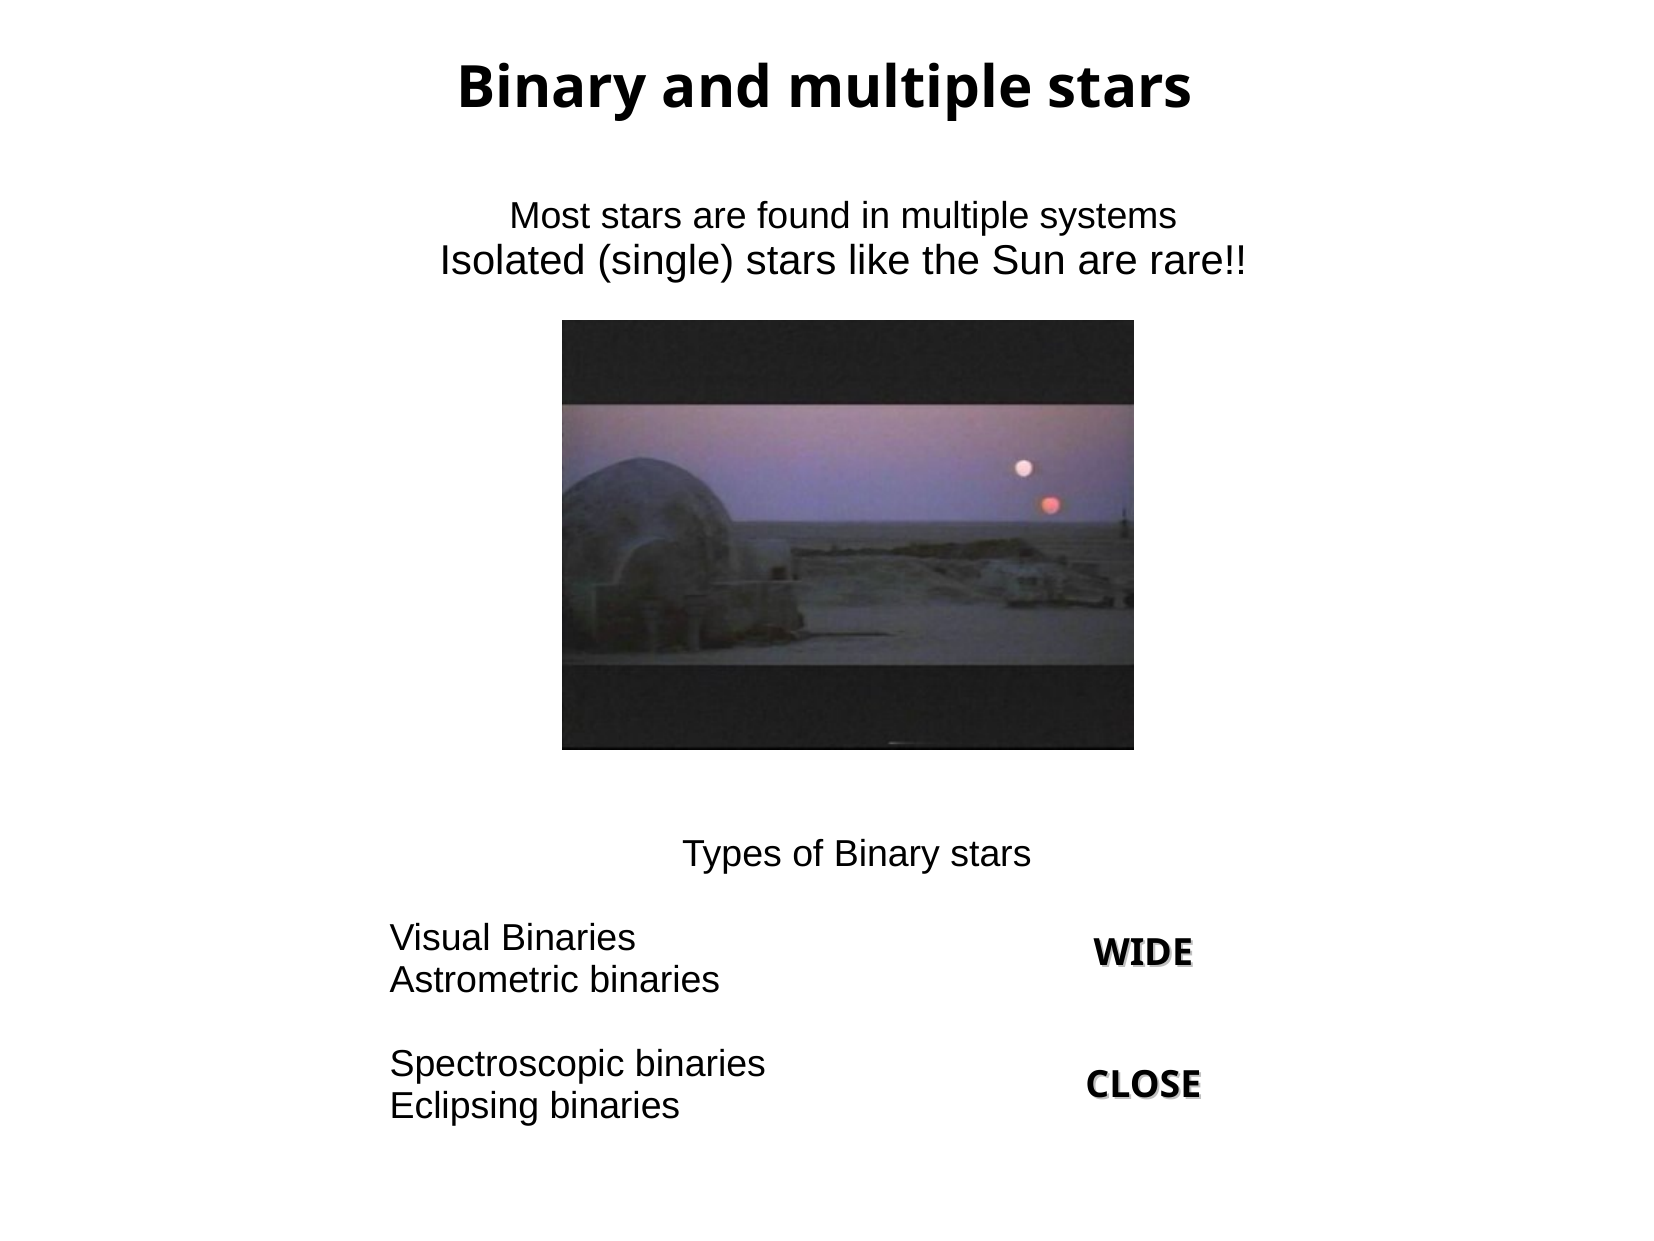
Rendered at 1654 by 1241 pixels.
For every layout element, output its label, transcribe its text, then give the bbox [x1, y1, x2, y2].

text_box WIDE [937, 918, 1350, 986]
text_box Most stars are found in multiple systems Isolated (single) stars like the Sun are rare!! [149, 187, 1537, 376]
picture [562, 320, 1134, 750]
text_box CLOSE [937, 1050, 1350, 1118]
text_box Types of Binary stars Visual Binaries Astrometric binaries Spectroscopic binaries Eclipsing binaries [374, 825, 1350, 1134]
text_box Binary and multiple stars [262, 37, 1388, 134]
